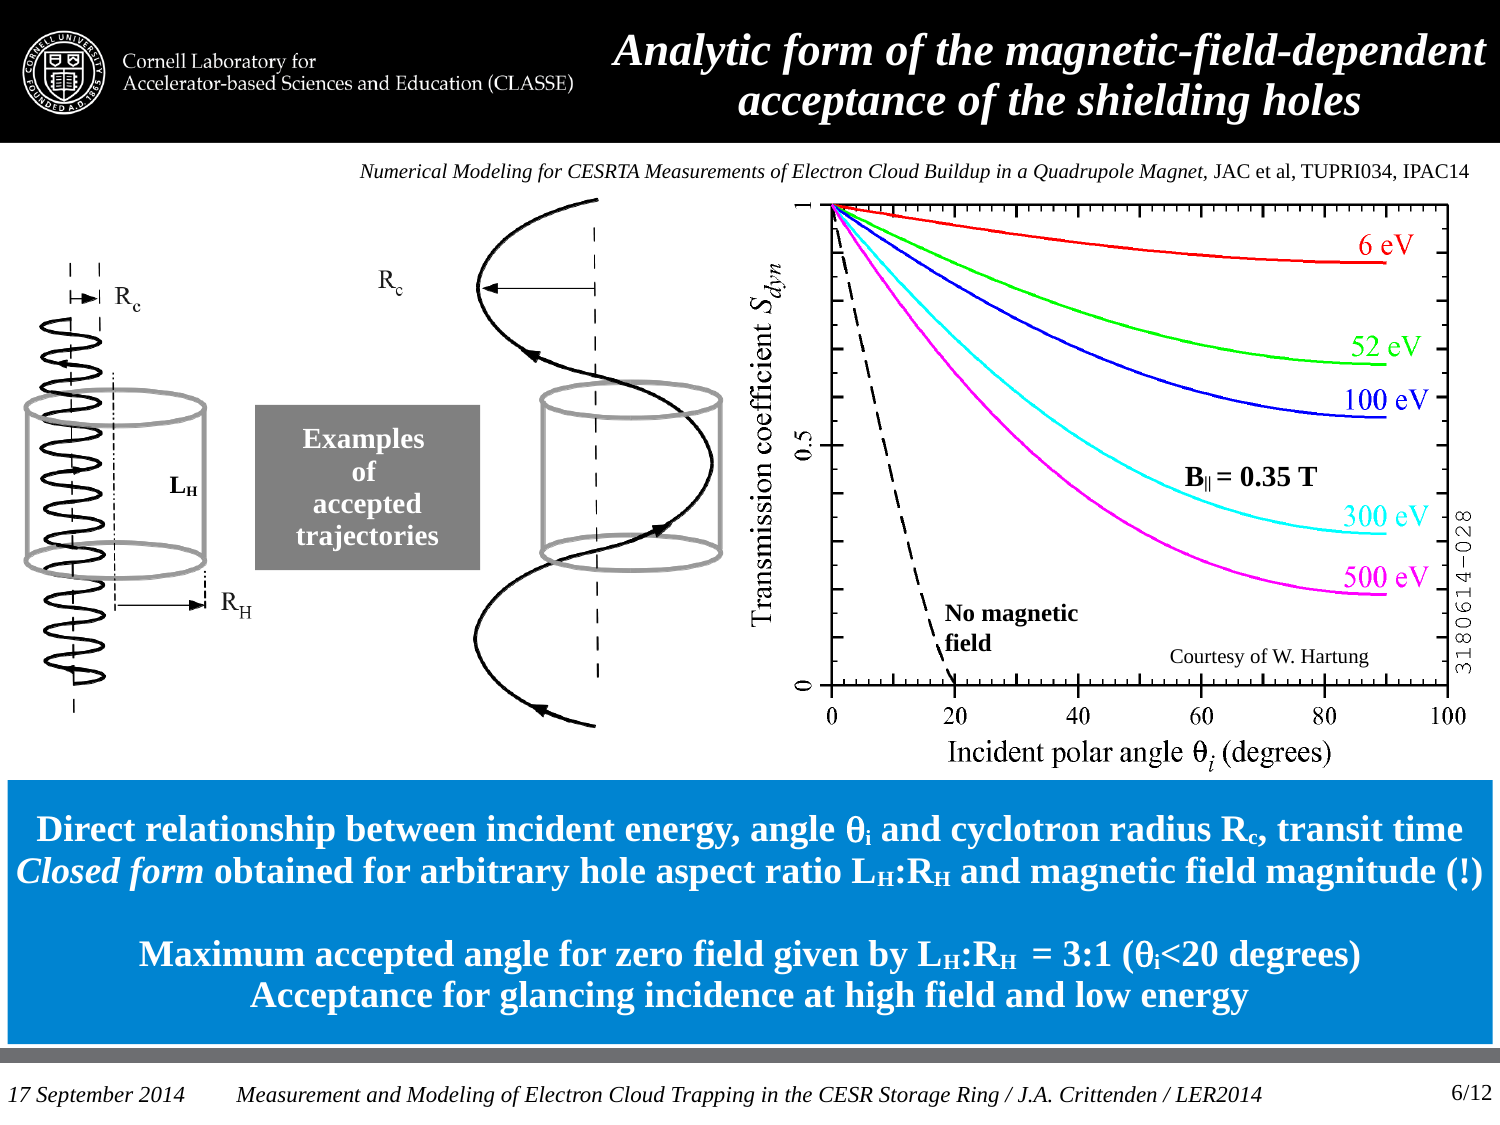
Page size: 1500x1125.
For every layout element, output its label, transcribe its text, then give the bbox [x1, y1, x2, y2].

title Analytic form of the magnetic-field-dependent acceptance of the shielding holes [600, 7, 1500, 143]
text_box Numerical Modeling for CESRTA Measurements of Electron Cloud Buildup in a Quadrupole Magnet, JAC et al, TUPRI034, IPAC14 [345, 150, 1486, 216]
picture [750, 216, 1471, 775]
picture [0, 172, 749, 735]
text_box Examples of accepted trajectories [255, 404, 481, 571]
text_box No magnetic field [930, 589, 1141, 664]
text_box Direct relationship between incident energy, angle qi and cyclotron radius Rc, transit time Closed form obtained for arbitrary hole aspect ratio LH:RH and magnetic field magnitude (!) Maximum accepted angle for zero field given by LH:RH = 3:1 (qi<20 degrees) Acceptance for glancing incidence at high field and low energy [7, 780, 1493, 1045]
text_box LH [154, 461, 215, 515]
text_box Courtesy of W. Hartung [1155, 635, 1426, 676]
text_box B|| = 0.35 T [1170, 450, 1351, 510]
picture [0, 0, 1500, 143]
